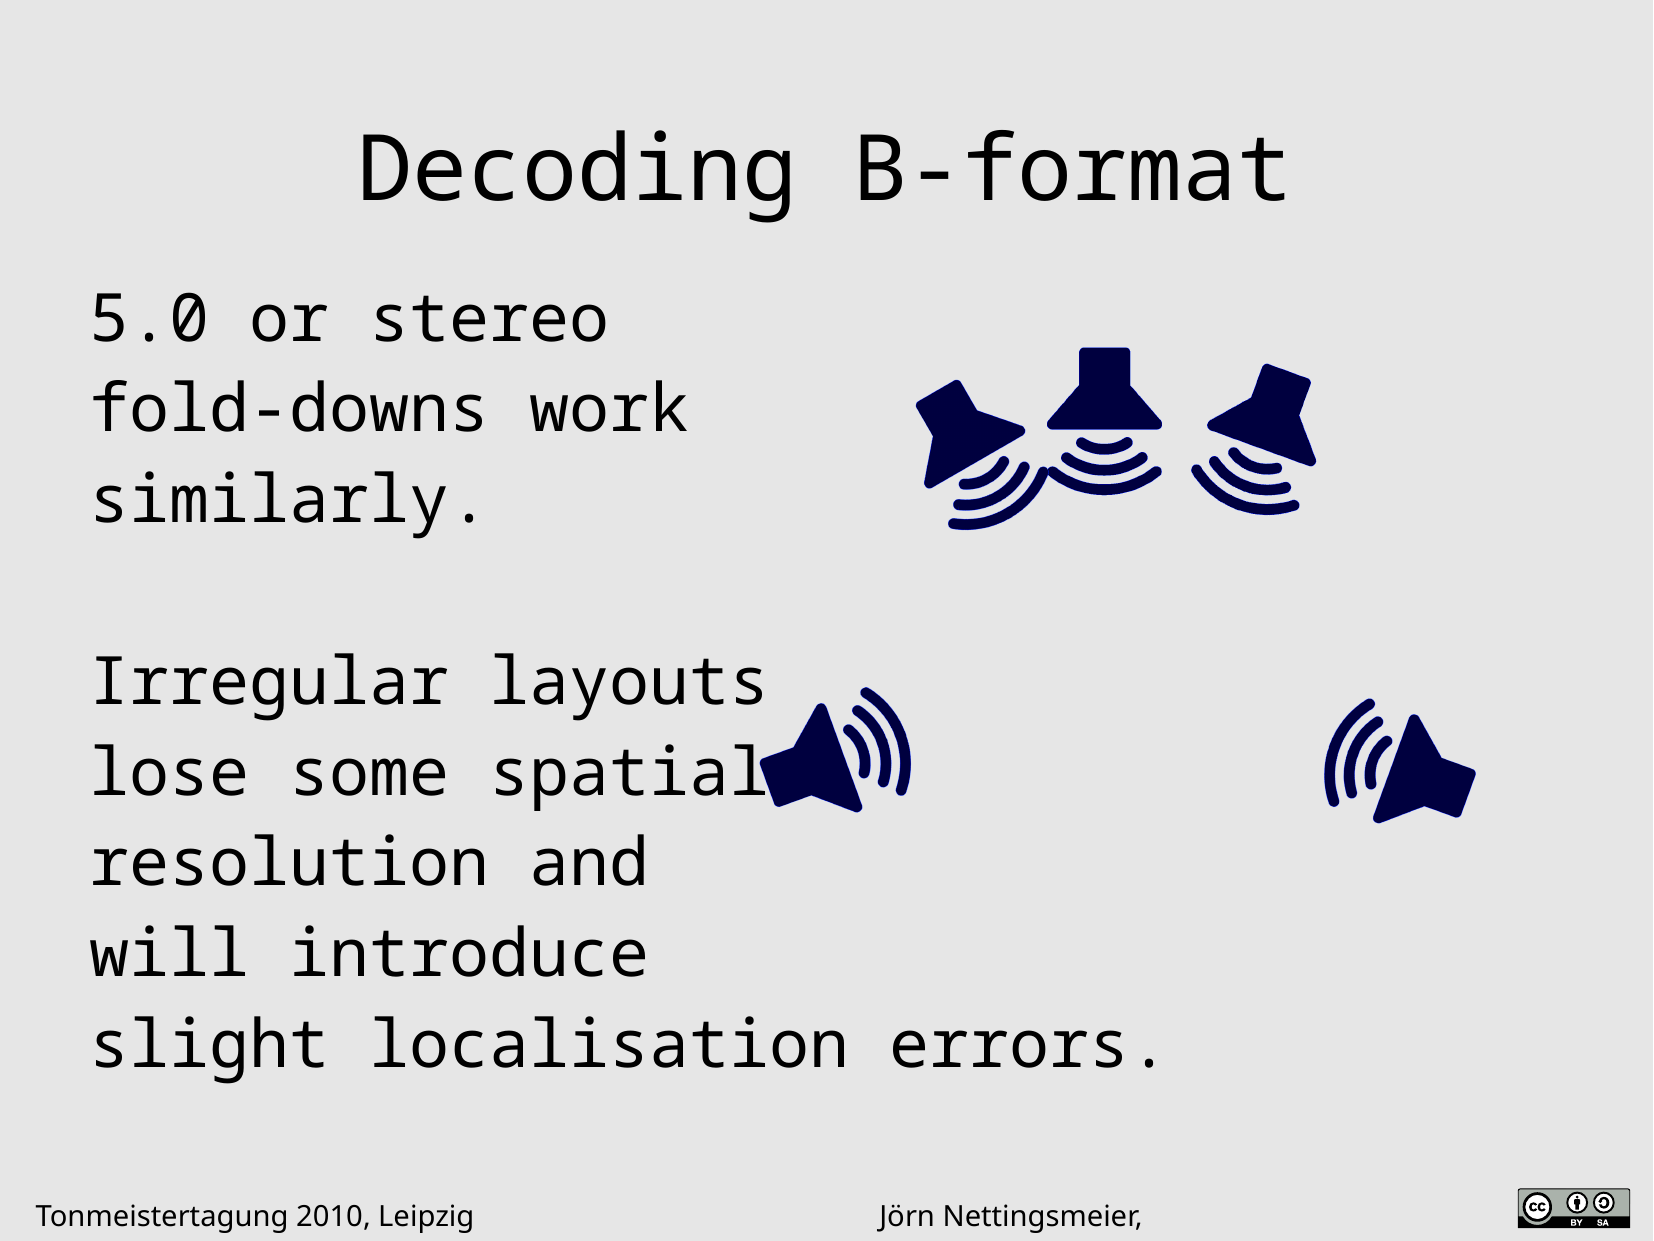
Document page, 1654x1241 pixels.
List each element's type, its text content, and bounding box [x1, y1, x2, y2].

picture [733, 658, 938, 863]
picture [862, 337, 1367, 563]
title Decoding B-format [37, 37, 1613, 292]
picture [1298, 667, 1503, 871]
text_box 5.0 or stereo fold-downs work similarly. Irregular layouts lose some spatial resolution and will introduce slight localisation errors. [75, 292, 1576, 978]
